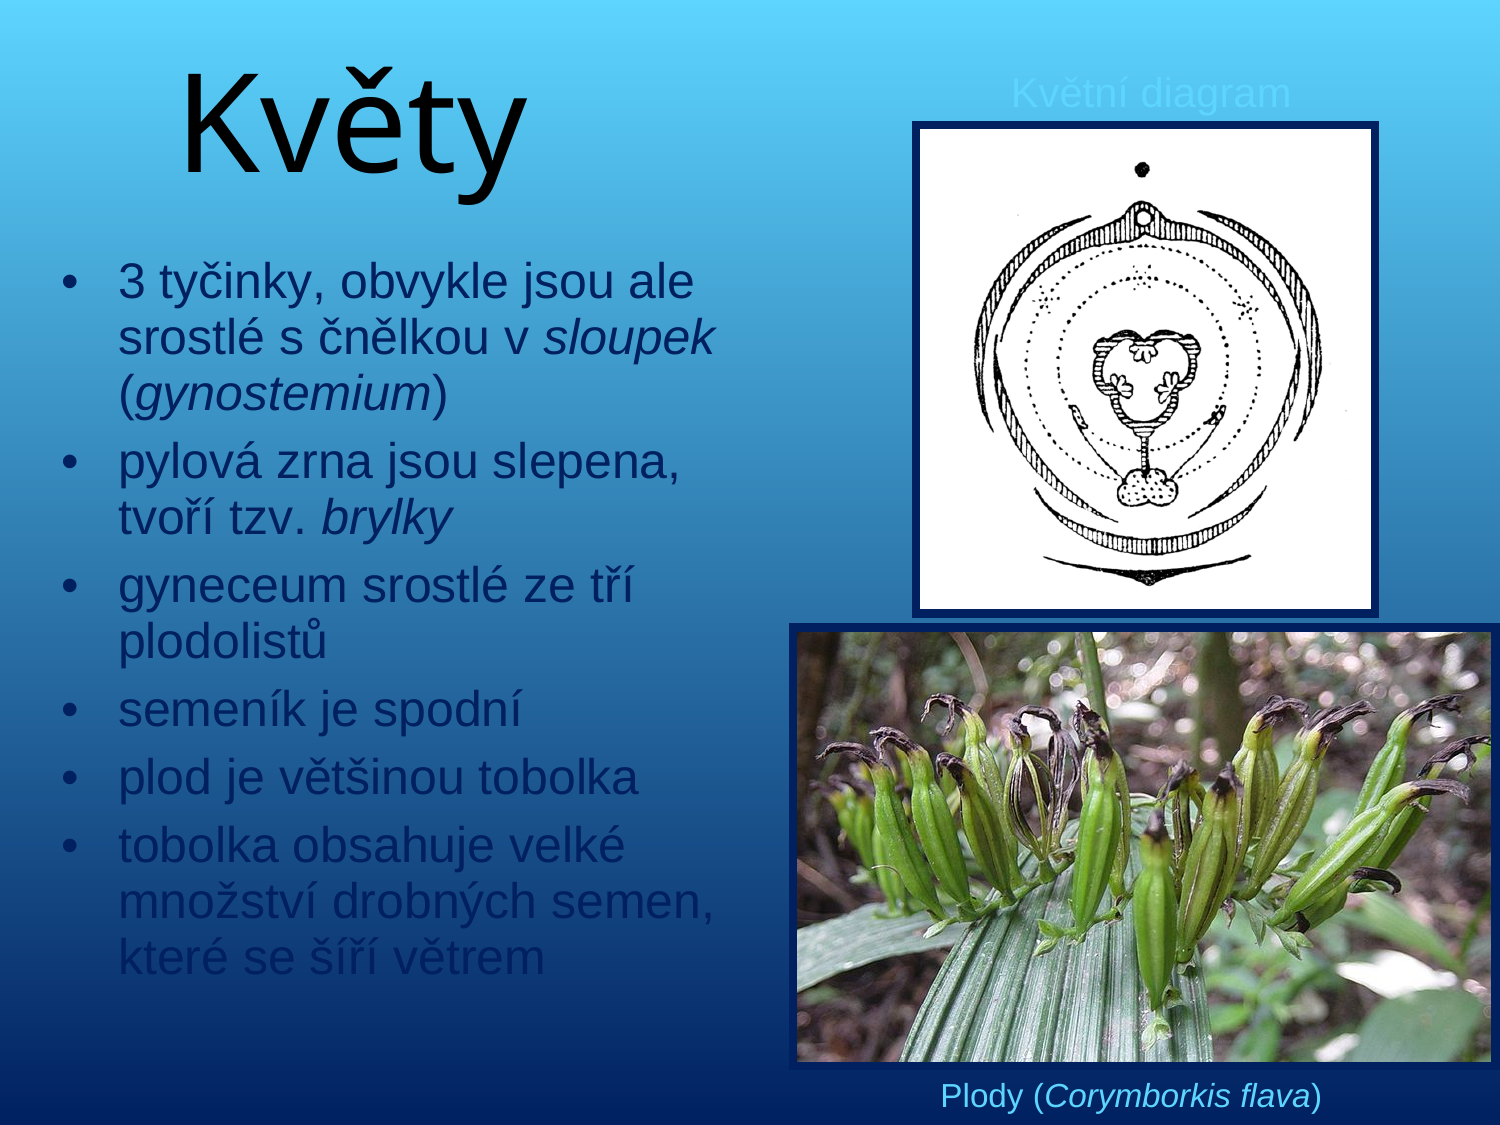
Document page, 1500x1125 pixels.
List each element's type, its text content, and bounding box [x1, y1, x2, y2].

text_box Květní diagram [996, 58, 1325, 125]
picture [796, 631, 1492, 1062]
text_box Květy [35, 23, 669, 211]
text_box Plody (Corymborkis flava) [925, 1066, 1348, 1122]
list 3 tyčinky, obvykle jsou ale srostlé s čnělkou v sloupek (gynostemium) pylová zrna jsou slepena, tvoří tzv. brylky gyneceum srostlé ze tří plodolistů semeník je spodní plod je většinou tobolka tobolka obsahuje velké množství drobných semen, které se šíří větrem [46, 246, 786, 1044]
picture [920, 128, 1372, 610]
